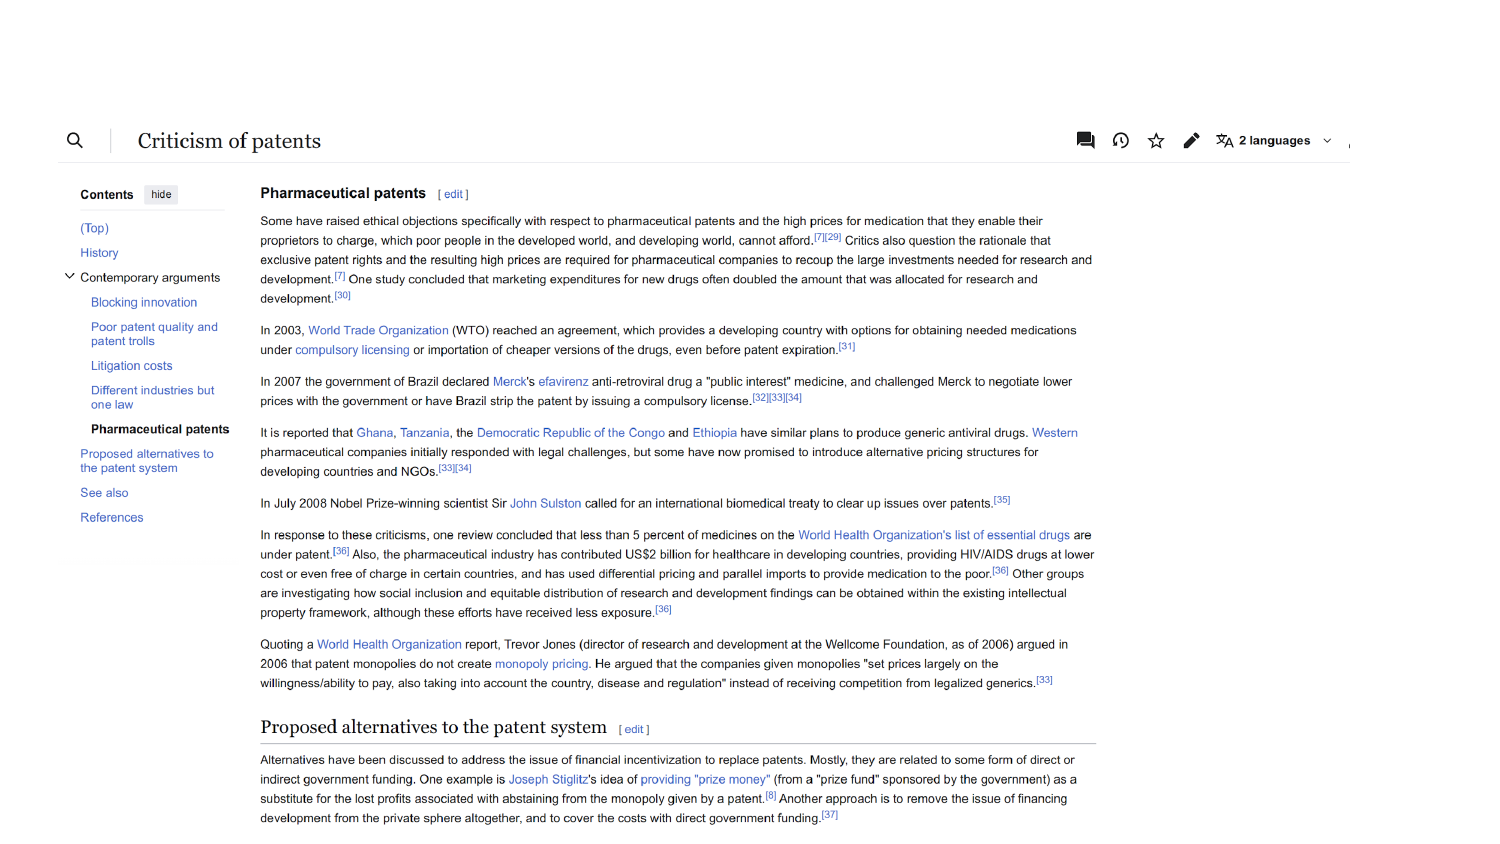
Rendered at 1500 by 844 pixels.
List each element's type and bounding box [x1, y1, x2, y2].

picture [58, 120, 1350, 844]
